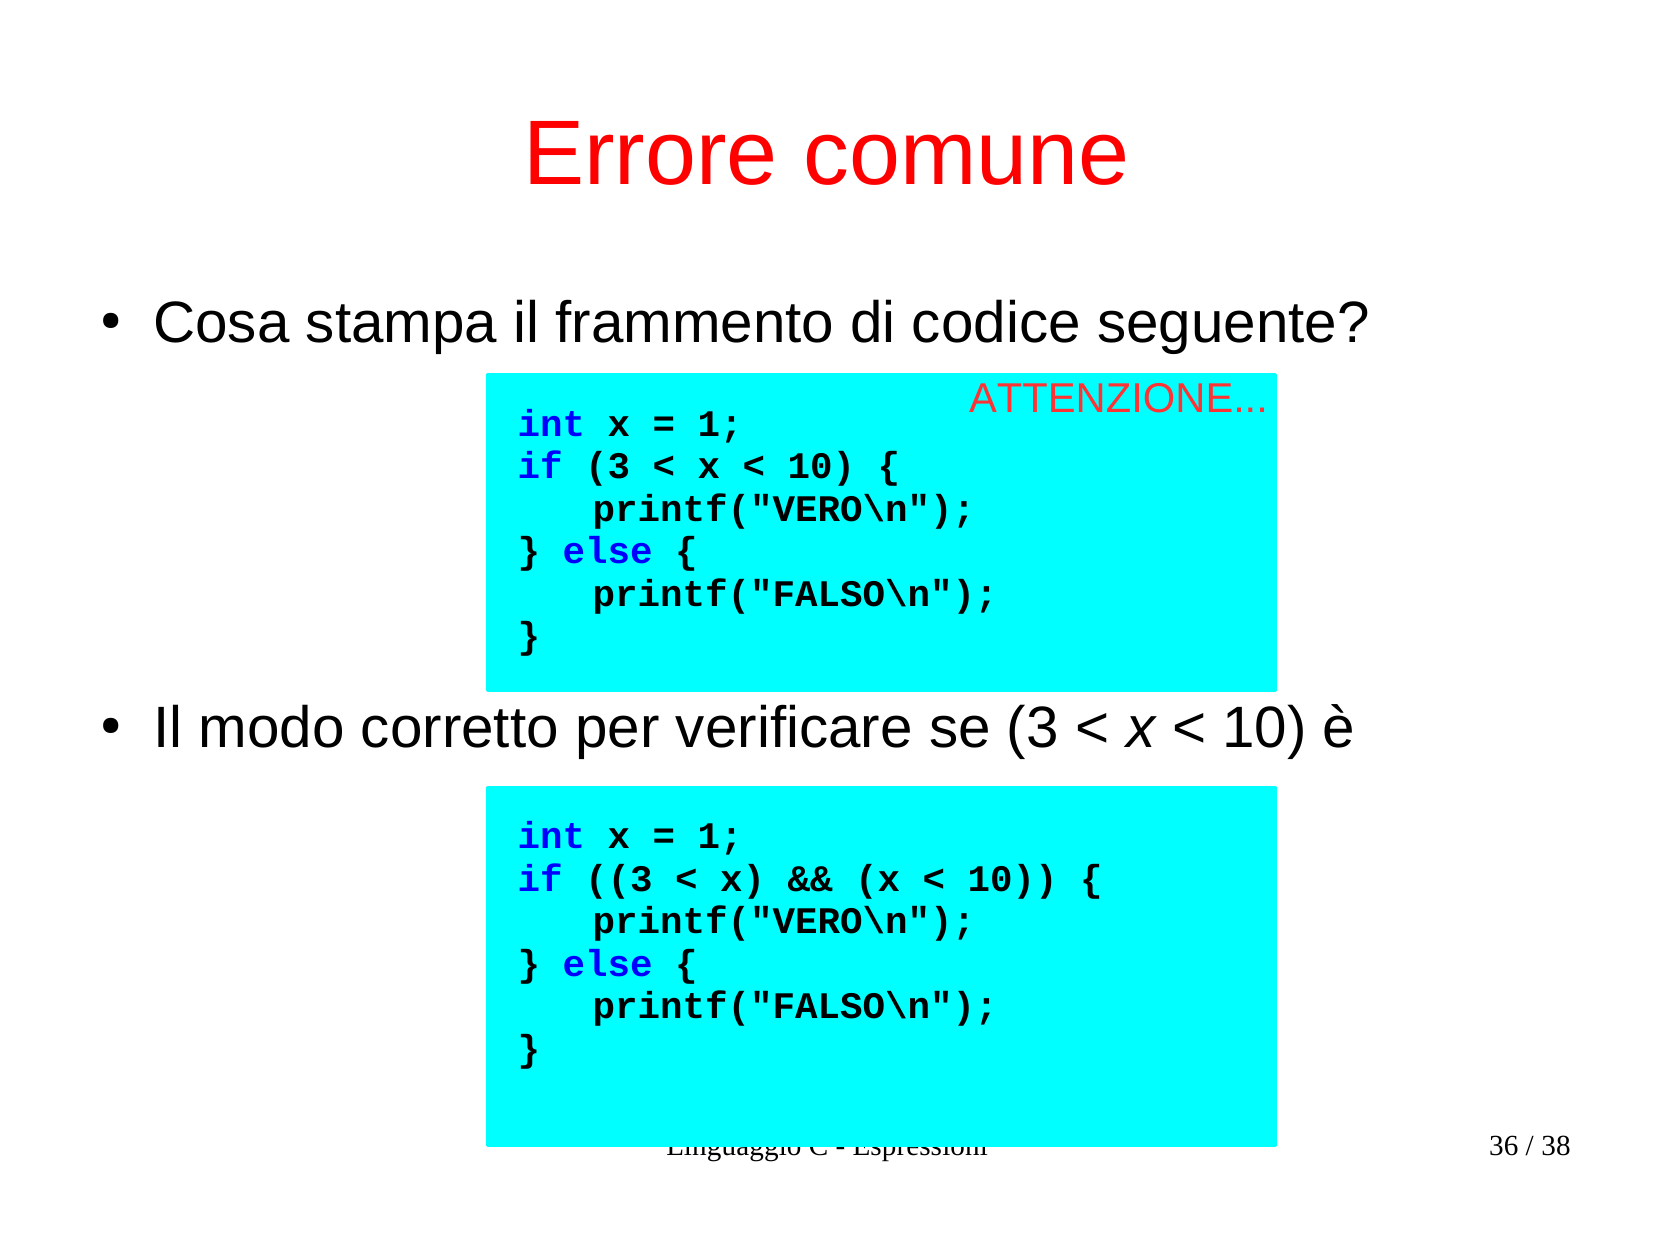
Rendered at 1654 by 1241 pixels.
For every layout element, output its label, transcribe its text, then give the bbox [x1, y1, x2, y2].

text_box int x = 1; if ((3 < x) && (x < 10)) { printf("VERO\n"); } else { printf("FALSO\n"); } [487, 787, 1276, 1146]
title Errore comune [82, 49, 1571, 257]
text_box int x = 1; if (3 < x < 10) { printf("VERO\n"); } else { printf("FALSO\n"); } [487, 375, 1276, 691]
list Cosa stampa il frammento di codice seguente? Il modo corretto per verificare se (3 < x < 10) è [82, 290, 1571, 1109]
text_box ATTENZIONE... [969, 375, 1307, 422]
